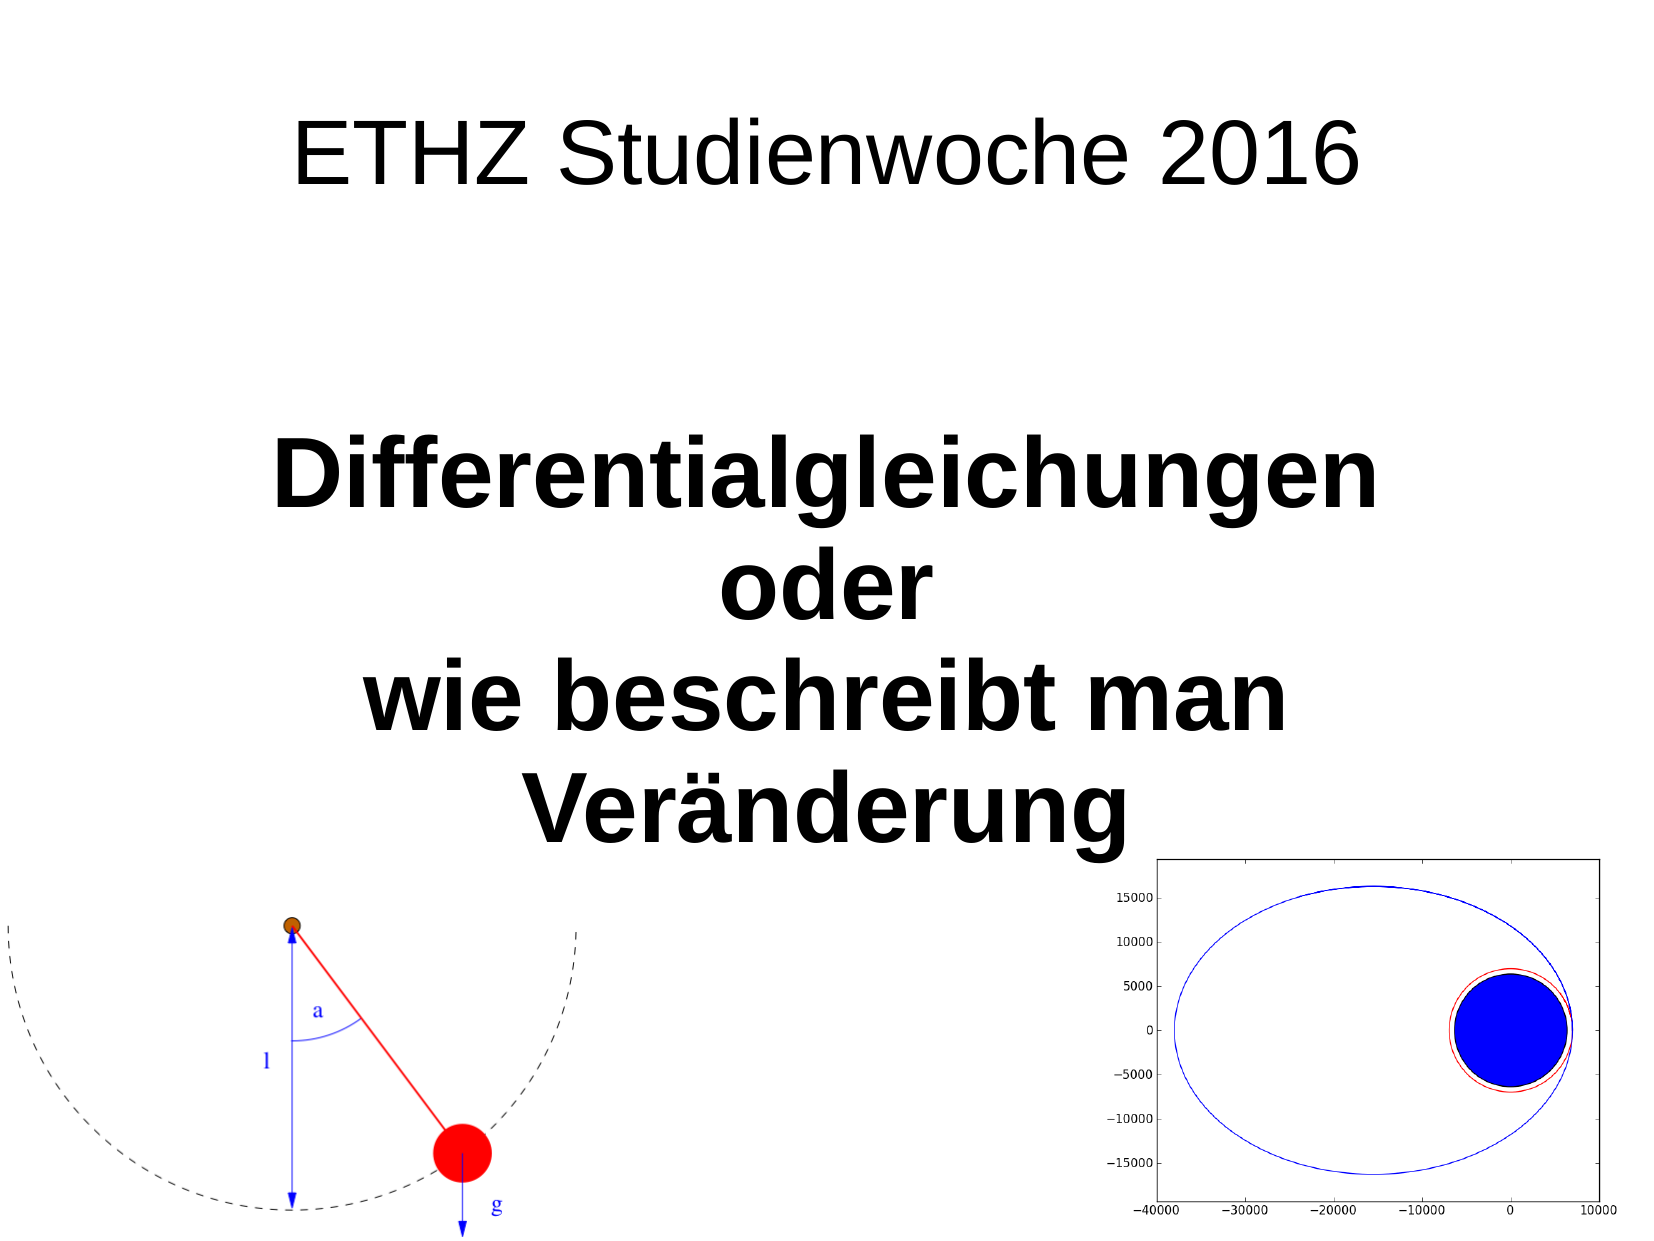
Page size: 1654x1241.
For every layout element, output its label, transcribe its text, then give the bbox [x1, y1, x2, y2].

title ETHZ Studienwoche 2016 [82, 56, 1571, 238]
subtitle Differentialgleichungen oder wie beschreibt man Veränderung [82, 238, 1571, 1043]
picture [1085, 816, 1654, 1241]
picture [7, 915, 578, 1240]
